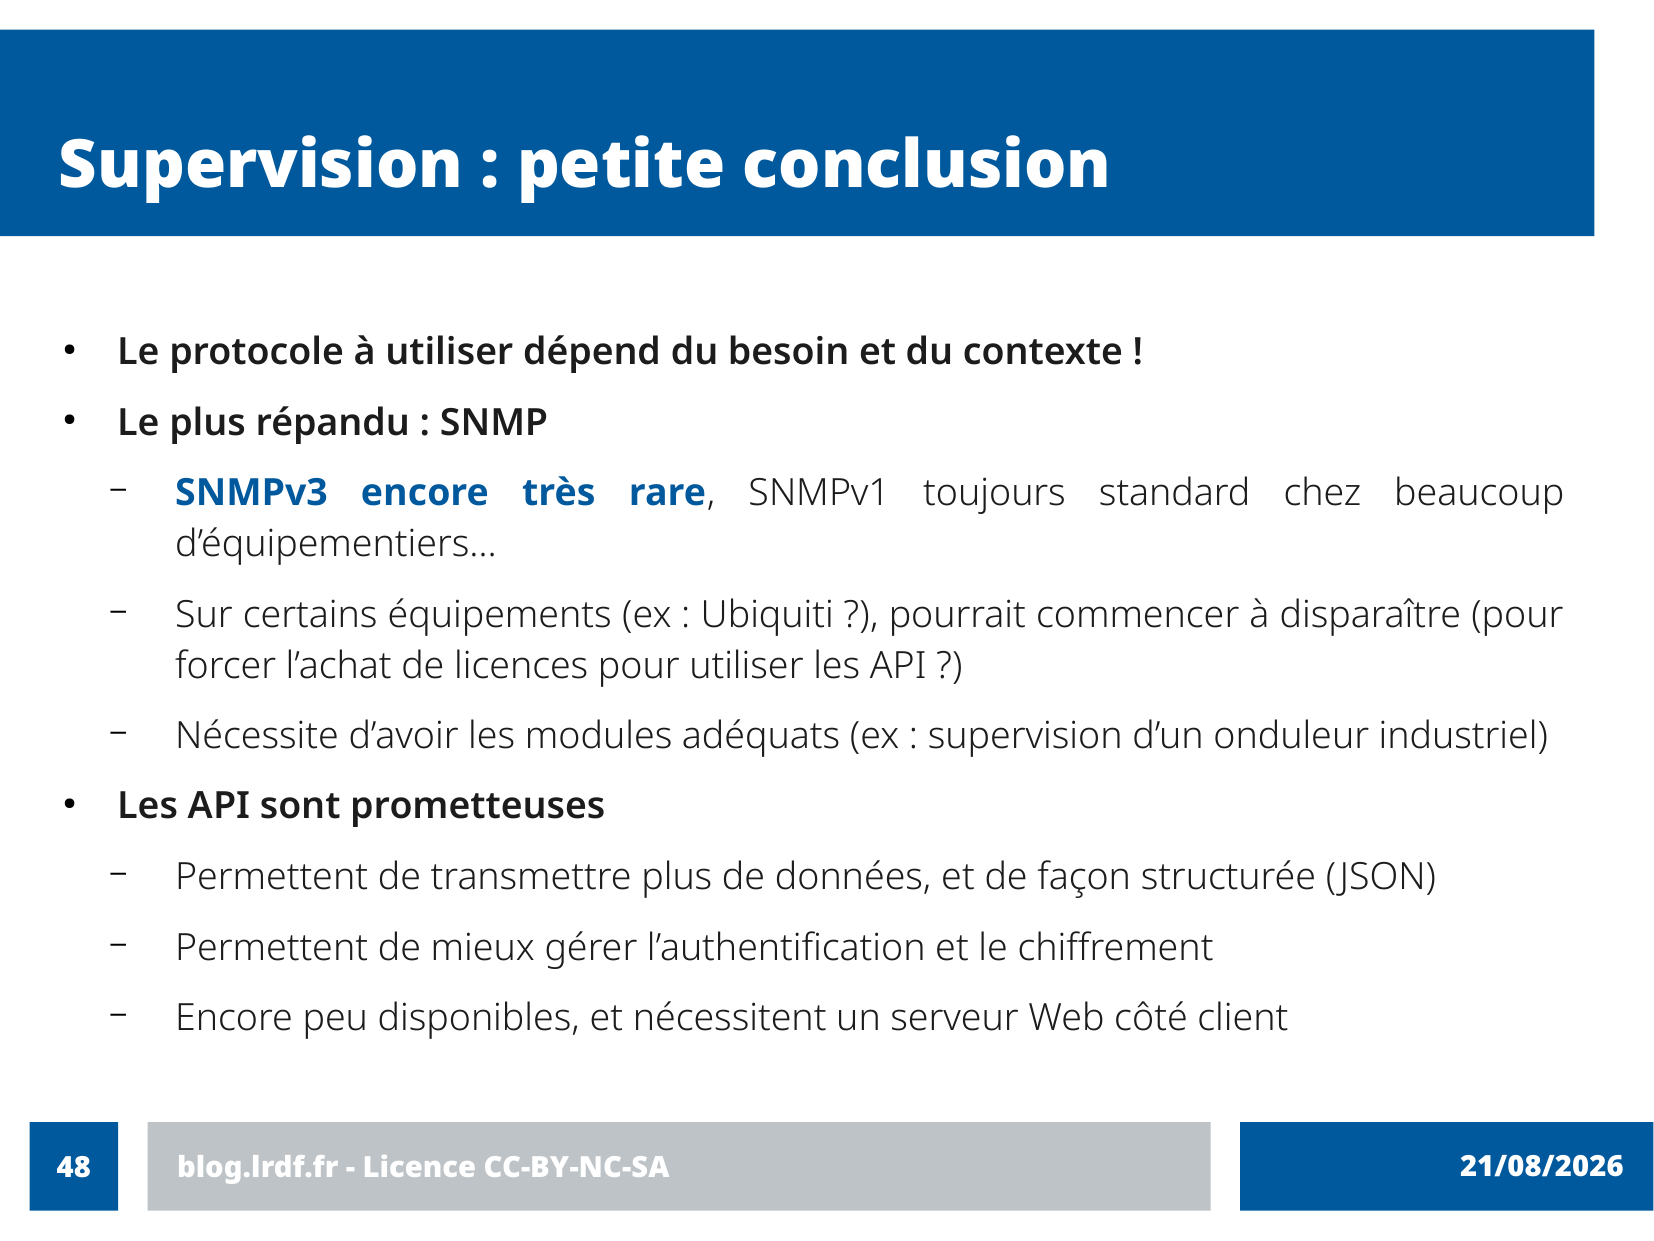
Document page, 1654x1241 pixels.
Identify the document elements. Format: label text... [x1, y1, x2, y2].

title Supervision : petite conclusion [59, 59, 1595, 207]
list Le protocole à utiliser dépend du besoin et du contexte ! Le plus répandu : SNMP SNMPv3 encore très rare, SNMPv1 toujours standard chez beaucoup d’équipementiers… Sur certains équipements (ex : Ubiquiti ?), pourrait commencer à disparaître (pour forcer l’achat de licences pour utiliser les API ?) Nécessite d’avoir les modules adéquats (ex : supervision d’un onduleur industriel) Les API sont prometteuses Permettent de transmettre plus de données, et de façon structurée (JSON) Permettent de mieux gérer l’authentification et le chiffrement Encore peu disponibles, et nécessitent un serveur Web côté client [59, 324, 1565, 1093]
